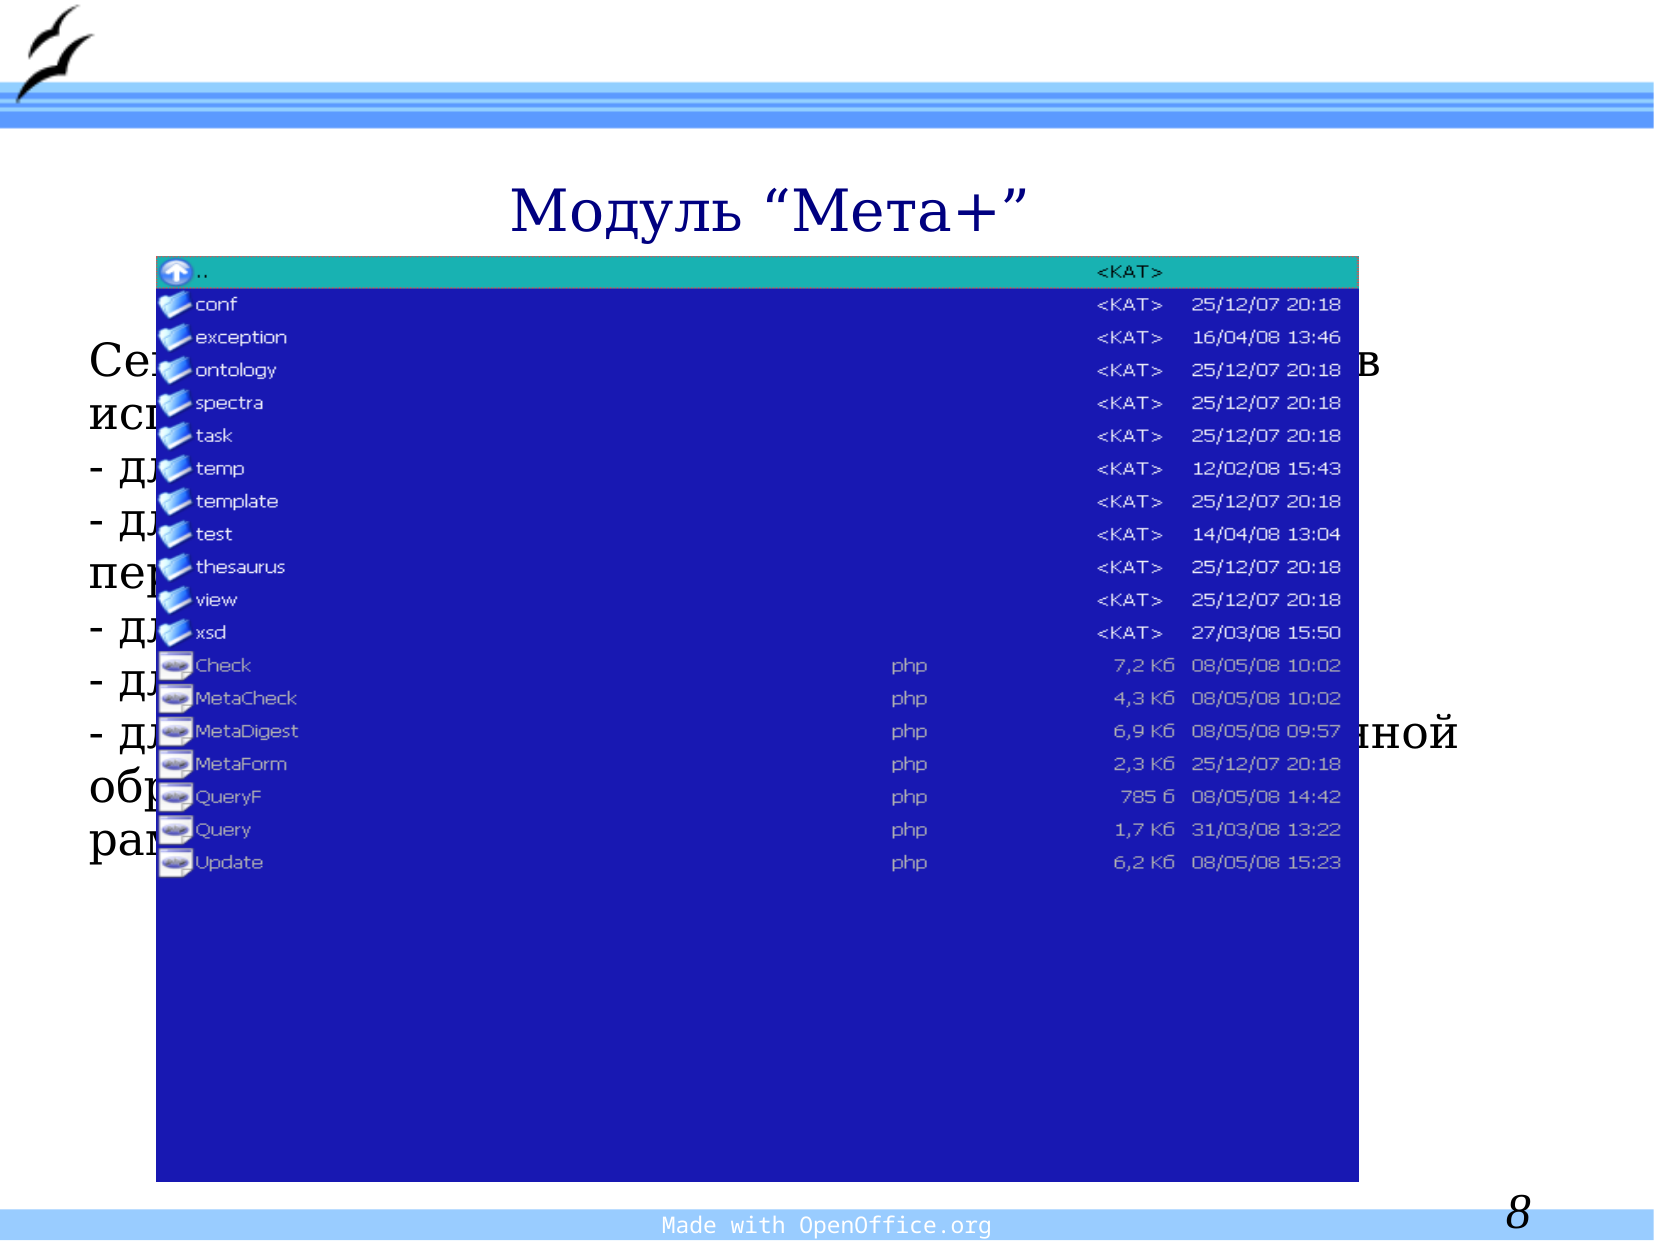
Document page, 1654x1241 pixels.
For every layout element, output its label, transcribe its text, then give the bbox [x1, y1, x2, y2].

picture [0, 0, 1654, 133]
title Модуль “Мета+” [64, 127, 1477, 296]
subtitle Семантическое описание информационных ресурсов используется: - для описания предметных массивов данных; - для описания связей новых массивов данных с первоначальными данными; - для сравнения с другими массивами данных; - для поиска массивов данных; - для интеллектуальной автоматизированной машинной обработки в виде онтологий предметной области в рамках проекта Semantic Web. [1359, 324, 1501, 875]
subtitle Семантическое описание информационных ресурсов используется: - для описания предметных массивов данных; - для описания связей новых массивов данных с первоначальными данными; - для сравнения с другими массивами данных; - для поиска массивов данных; - для интеллектуальной автоматизированной машинной обработки в виде онтологий предметной области в рамках проекта Semantic Web. [88, 324, 156, 875]
picture [156, 256, 1359, 1182]
